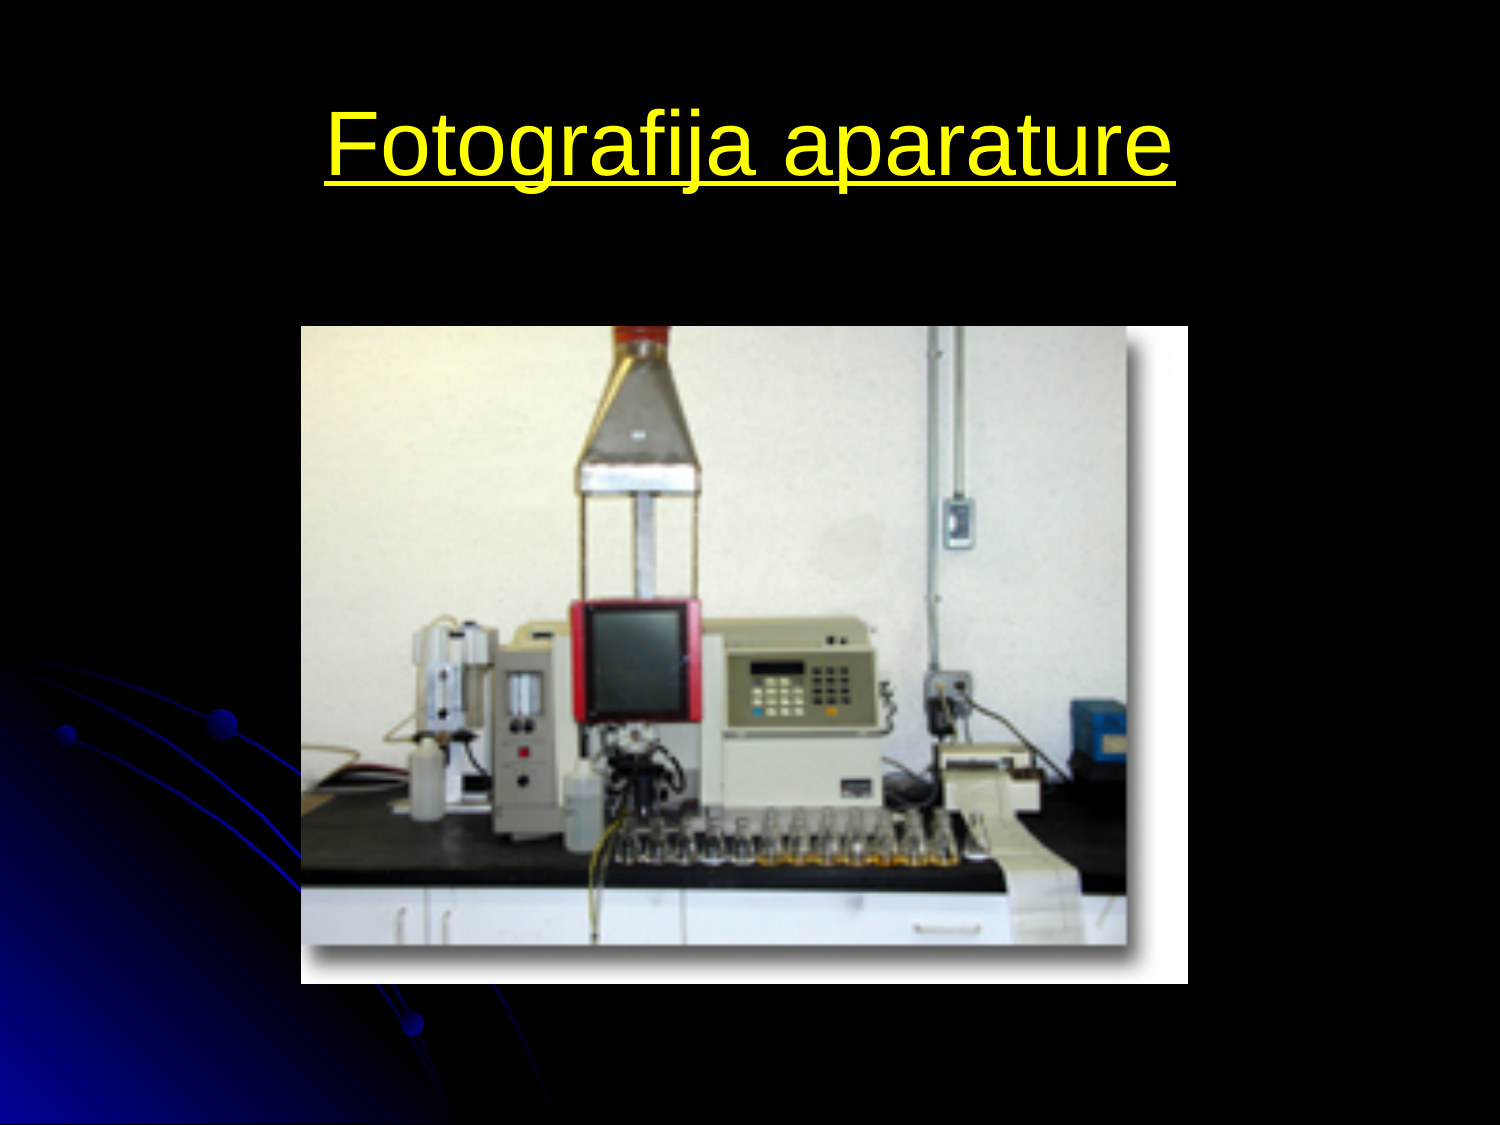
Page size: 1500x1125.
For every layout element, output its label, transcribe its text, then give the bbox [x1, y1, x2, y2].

text_box [301, 326, 1188, 984]
title Fotografija aparature [75, 45, 1426, 233]
